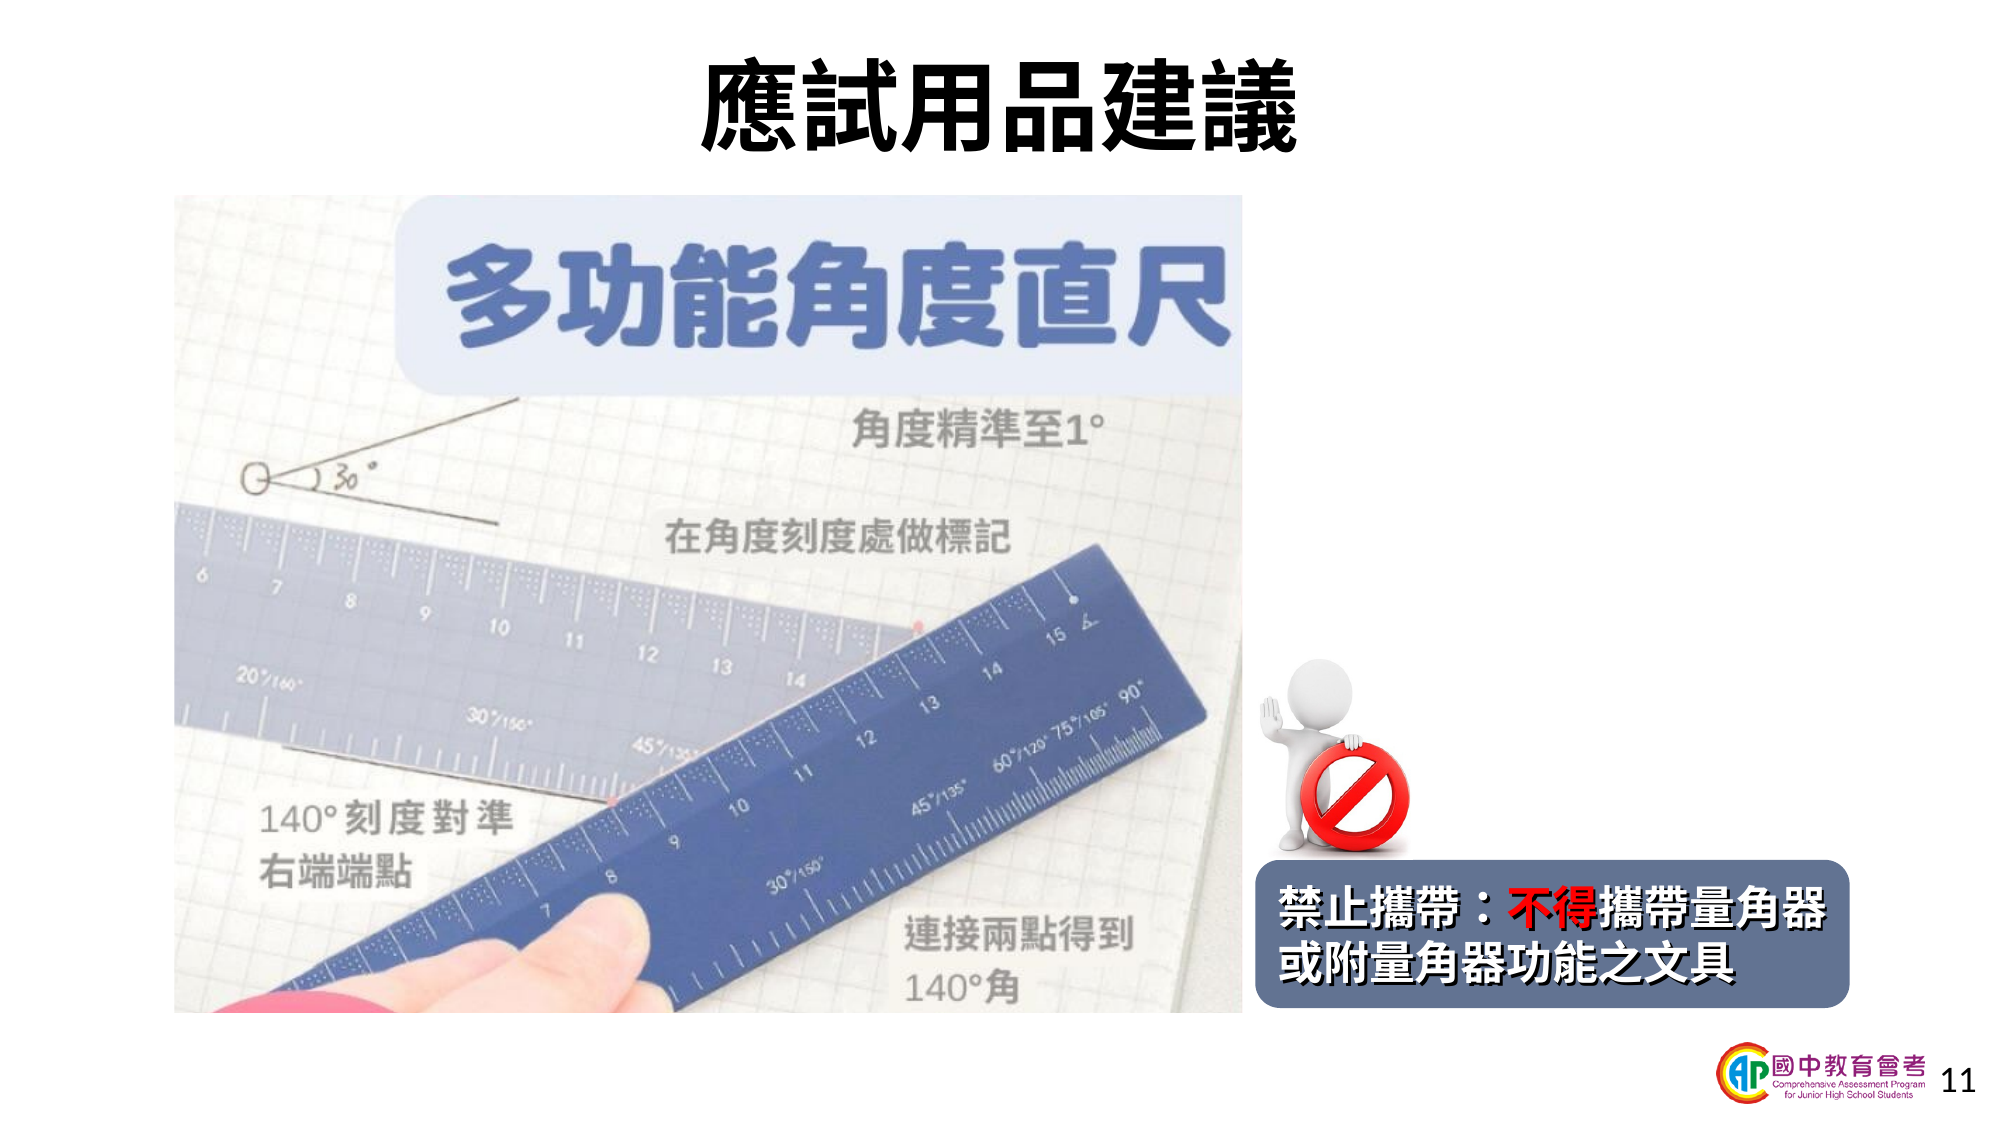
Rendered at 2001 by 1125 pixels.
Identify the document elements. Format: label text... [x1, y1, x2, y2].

text_box 禁止攜帶：不得攜帶量角器或附量角器功能之文具 [1255, 859, 1850, 1009]
picture [1255, 657, 1413, 860]
text_box [1923, 1047, 2000, 1108]
title 應試用品建議 [137, 2, 1863, 220]
picture [174, 195, 1243, 1013]
